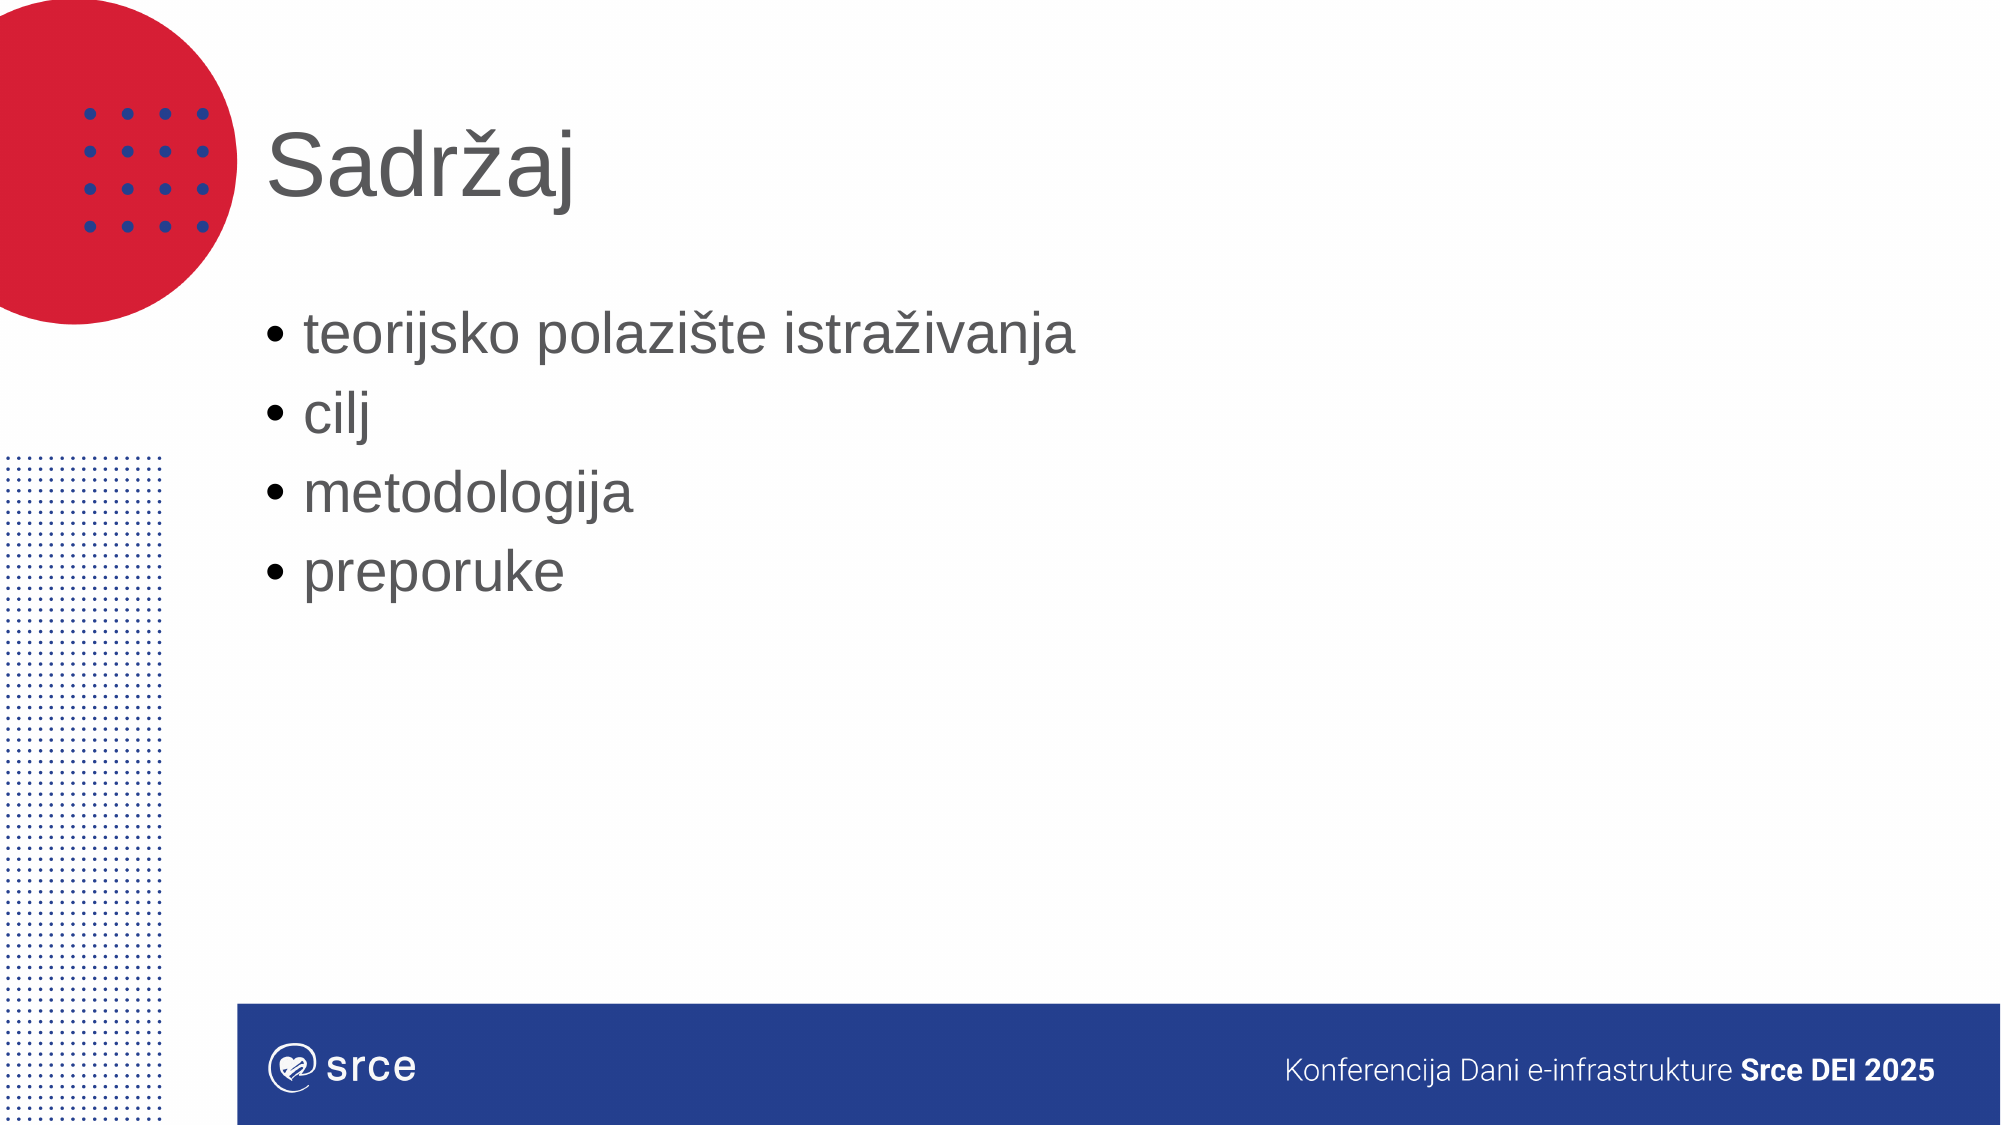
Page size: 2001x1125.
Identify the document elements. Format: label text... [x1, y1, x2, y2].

list teorijsko polazište istraživanja cilj metodologija preporuke [250, 299, 1863, 1014]
title Sadržaj [250, 59, 1863, 278]
